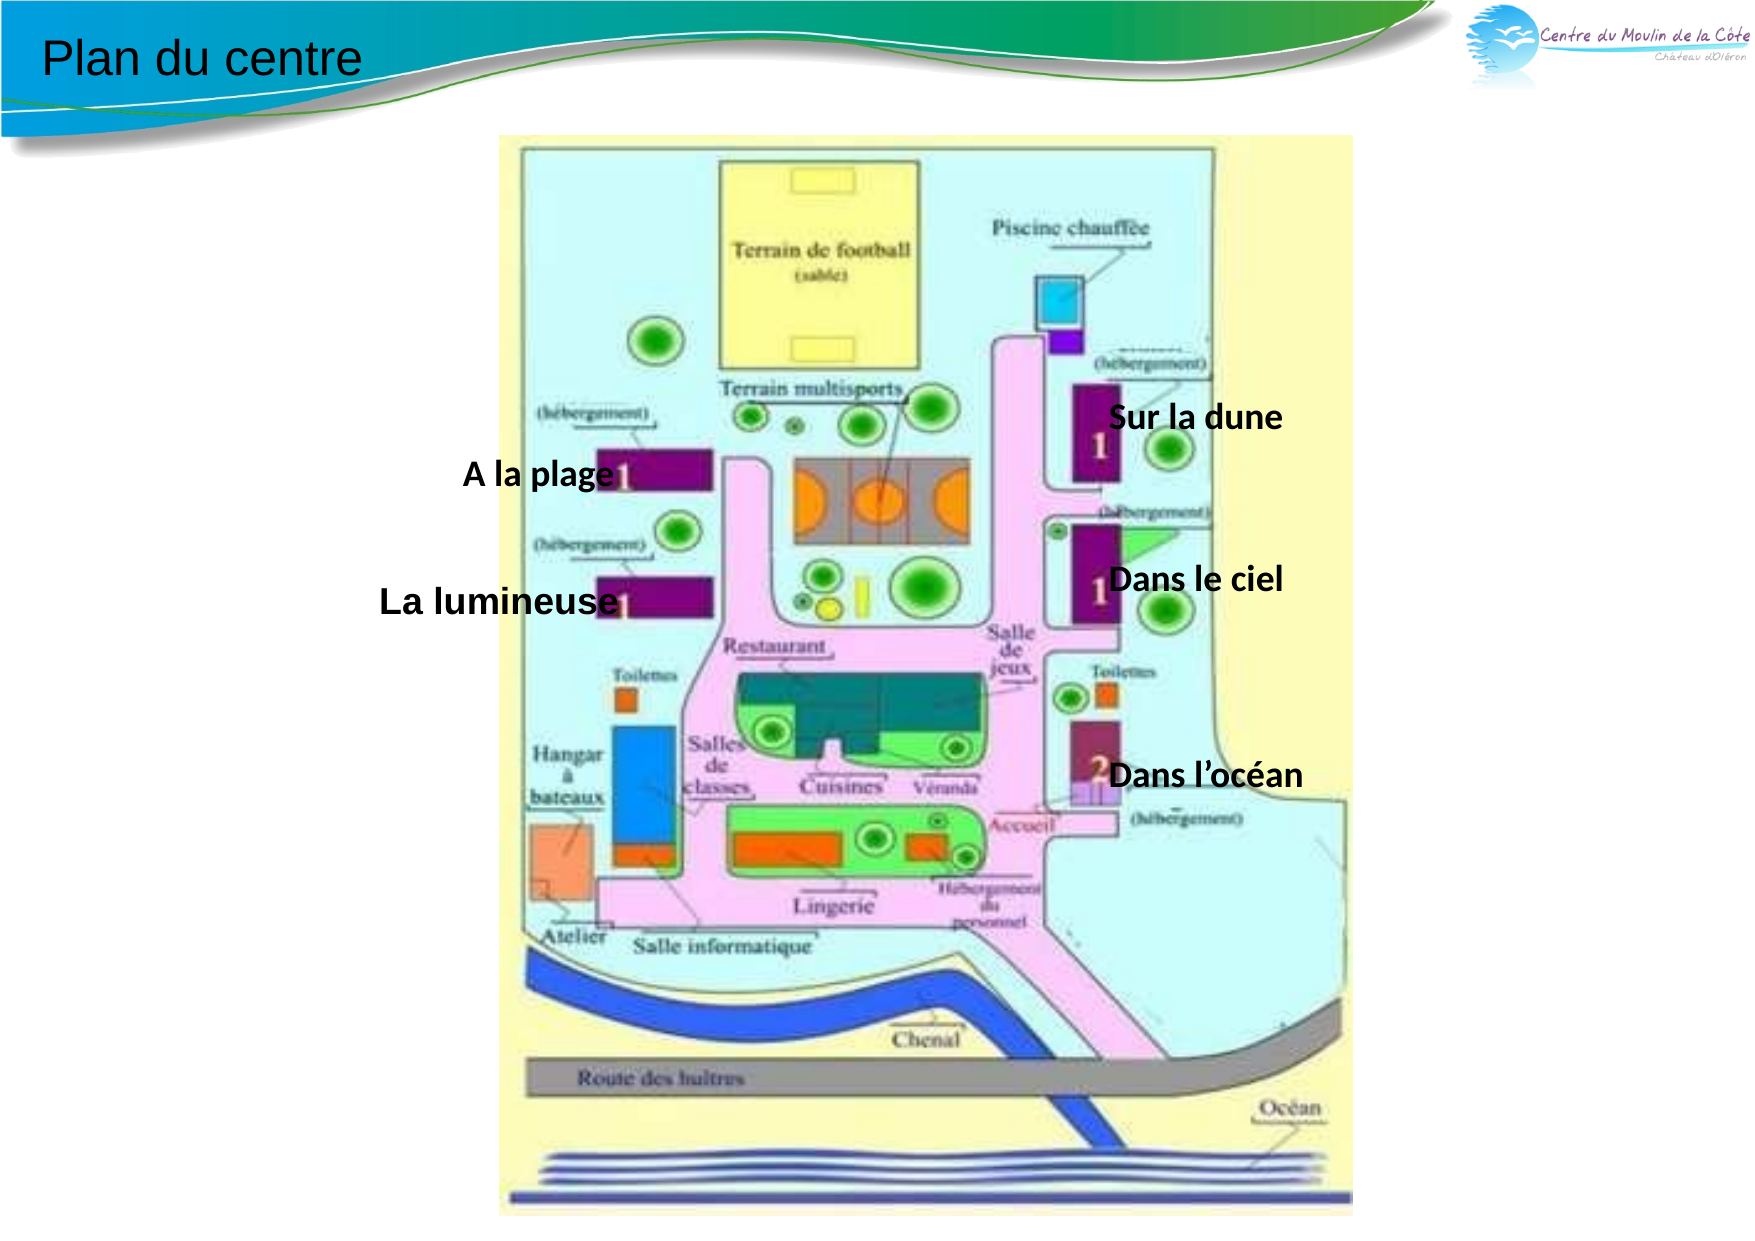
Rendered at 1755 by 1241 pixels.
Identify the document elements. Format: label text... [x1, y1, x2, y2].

picture [0, 0, 1755, 1216]
text_box Sur la dune [1094, 385, 1299, 446]
text_box Plan du centre [26, 17, 535, 93]
text_box La lumineuse [364, 569, 634, 630]
text_box Dans l’océan [446, 742, 1319, 803]
text_box A la plage [427, 441, 630, 502]
text_box Dans le ciel [1072, 546, 1300, 607]
